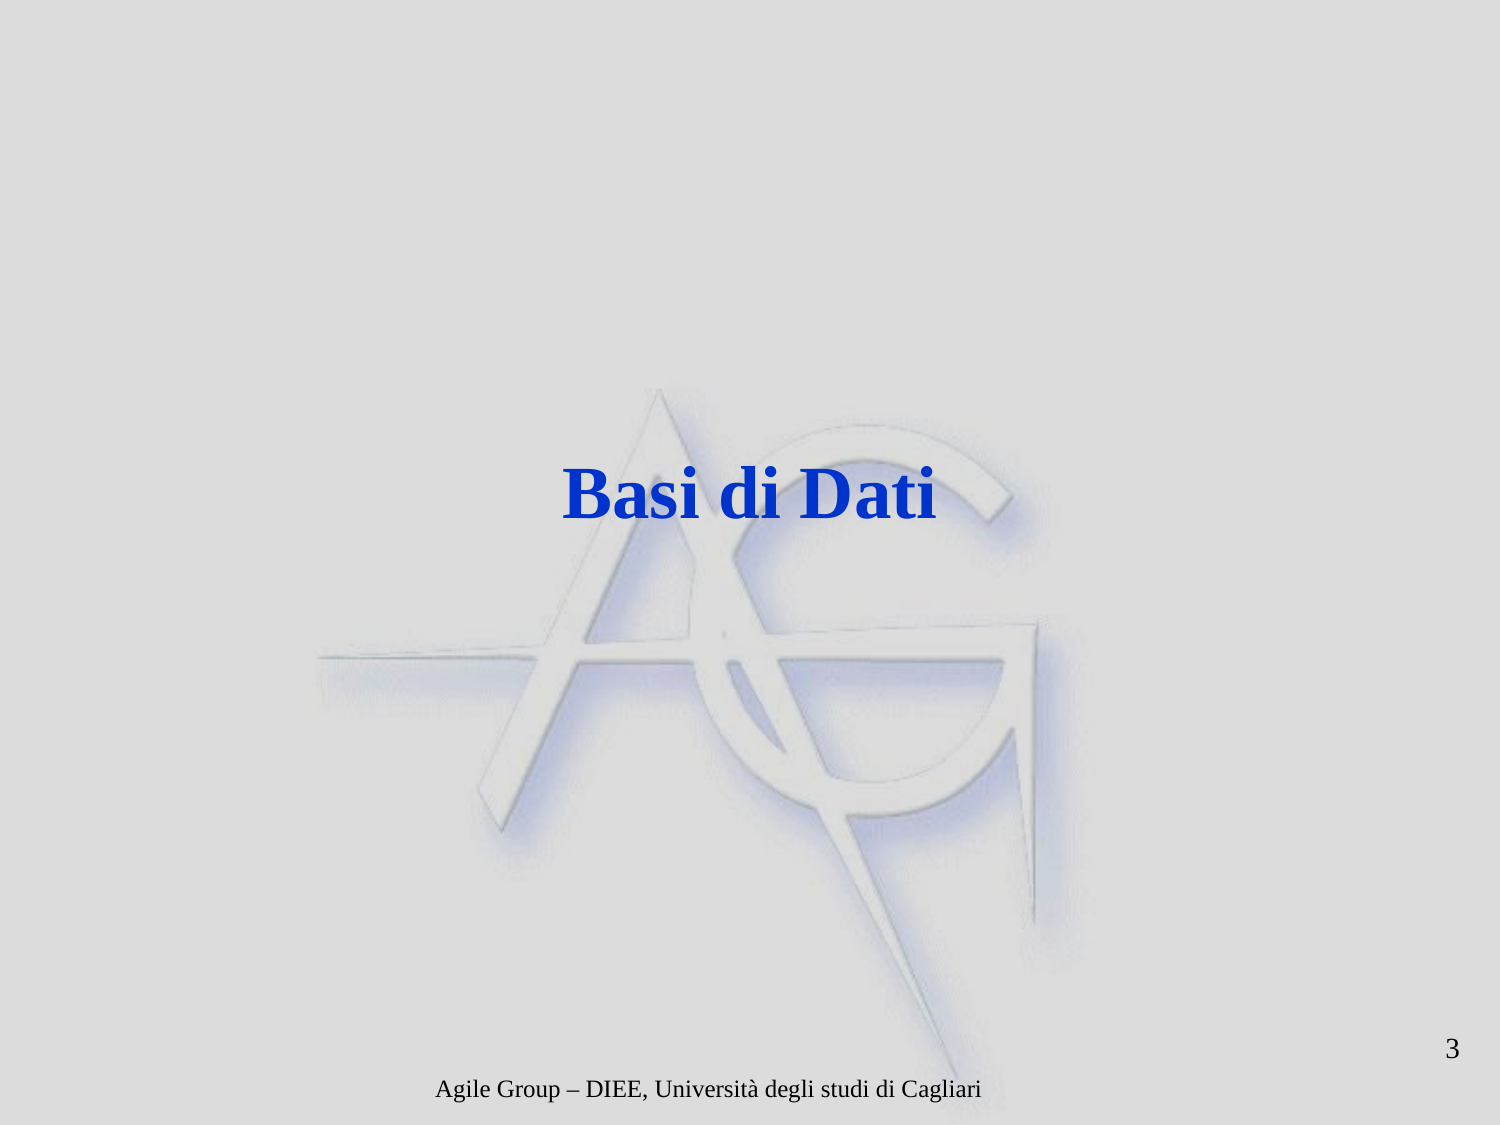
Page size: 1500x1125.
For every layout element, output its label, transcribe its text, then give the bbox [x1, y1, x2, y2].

picture [0, 0, 1500, 1125]
title Basi di Dati [112, 412, 1388, 576]
